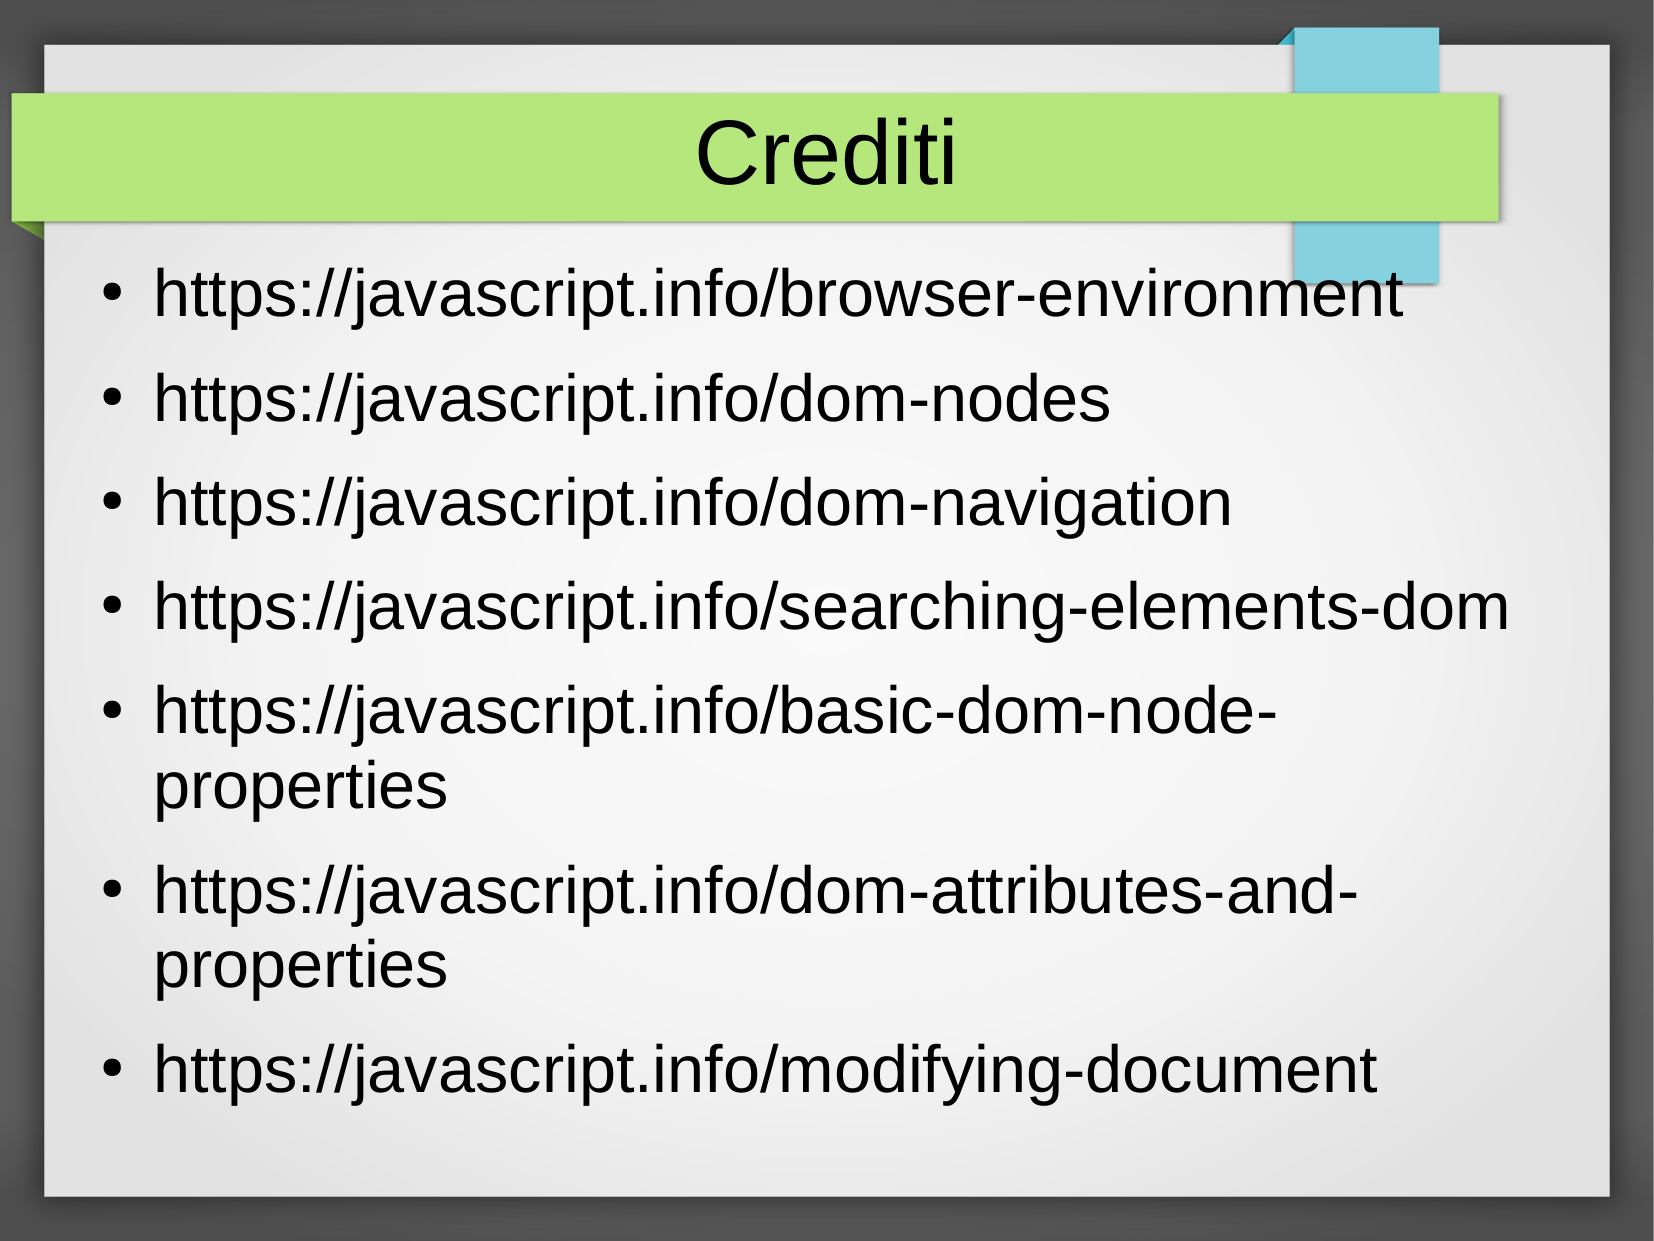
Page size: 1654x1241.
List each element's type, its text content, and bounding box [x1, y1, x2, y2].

list https://javascript.info/browser-environment https://javascript.info/dom-nodes https://javascript.info/dom-navigation https://javascript.info/searching-elements-dom https://javascript.info/basic-dom-node-properties https://javascript.info/dom-attributes-and-properties https://javascript.info/modifying-document [82, 256, 1571, 1158]
picture [0, 0, 1654, 1241]
title Crediti [82, 49, 1571, 256]
